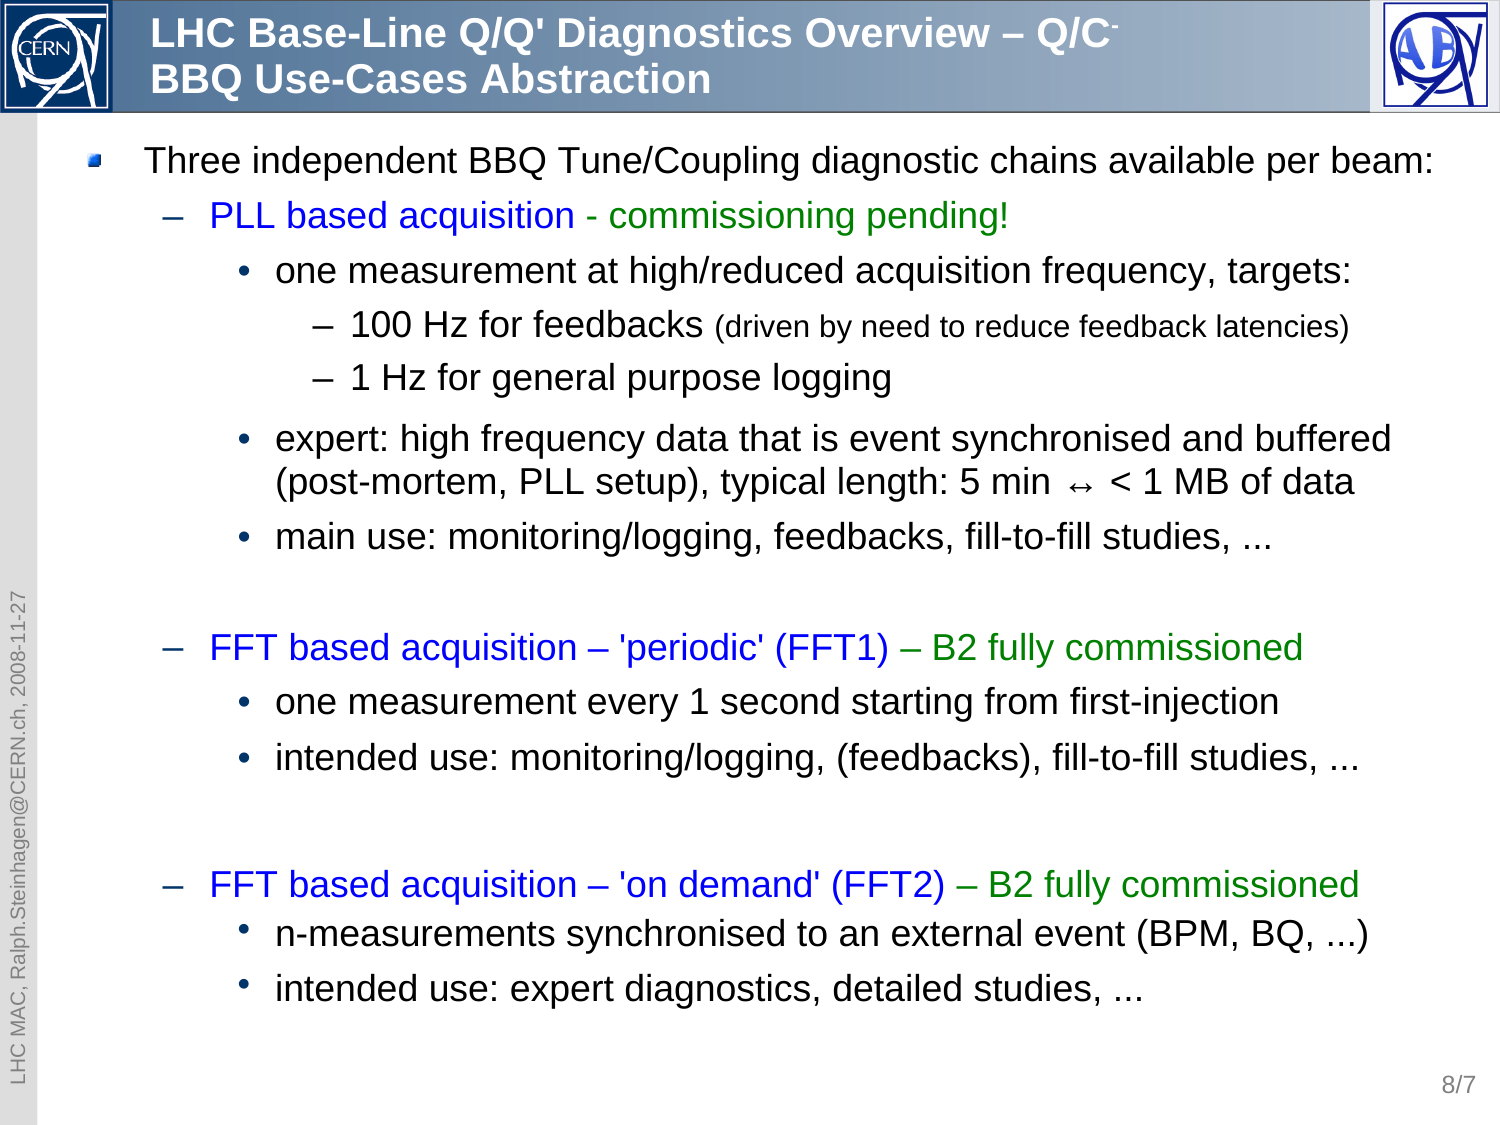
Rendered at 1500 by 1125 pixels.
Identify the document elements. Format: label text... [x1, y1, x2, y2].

title LHC Base-Line Q/Q' Diagnostics Overview – Q/C- BBQ Use-Cases Abstraction [150, 7, 1201, 106]
picture [1382, 1, 1489, 108]
list Three independent BBQ Tune/Coupling diagnostic chains available per beam: PLL based acquisition - commissioning pending! one measurement at high/reduced acquisition frequency, targets: 100 Hz for feedbacks (driven by need to reduce feedback latencies) 1 Hz for general purpose logging expert: high frequency data that is event synchronised and buffered (post-mortem, PLL setup), typical length: 5 min ↔ < 1 MB of data main use: monitoring/logging, feedbacks, fill-to-fill studies, ... FFT based acquisition – 'periodic' (FFT1) – B2 fully commissioned one measurement every 1 second starting from first-injection intended use: monitoring/logging, (feedbacks), fill-to-fill studies, ... FFT based acquisition – 'on demand' (FFT2) – B2 fully commissioned n-measurements synchronised to an external event (BPM, BQ, ...) intended use: expert diagnostics, detailed studies, ... [87, 137, 1438, 1016]
picture [0, 0, 113, 113]
